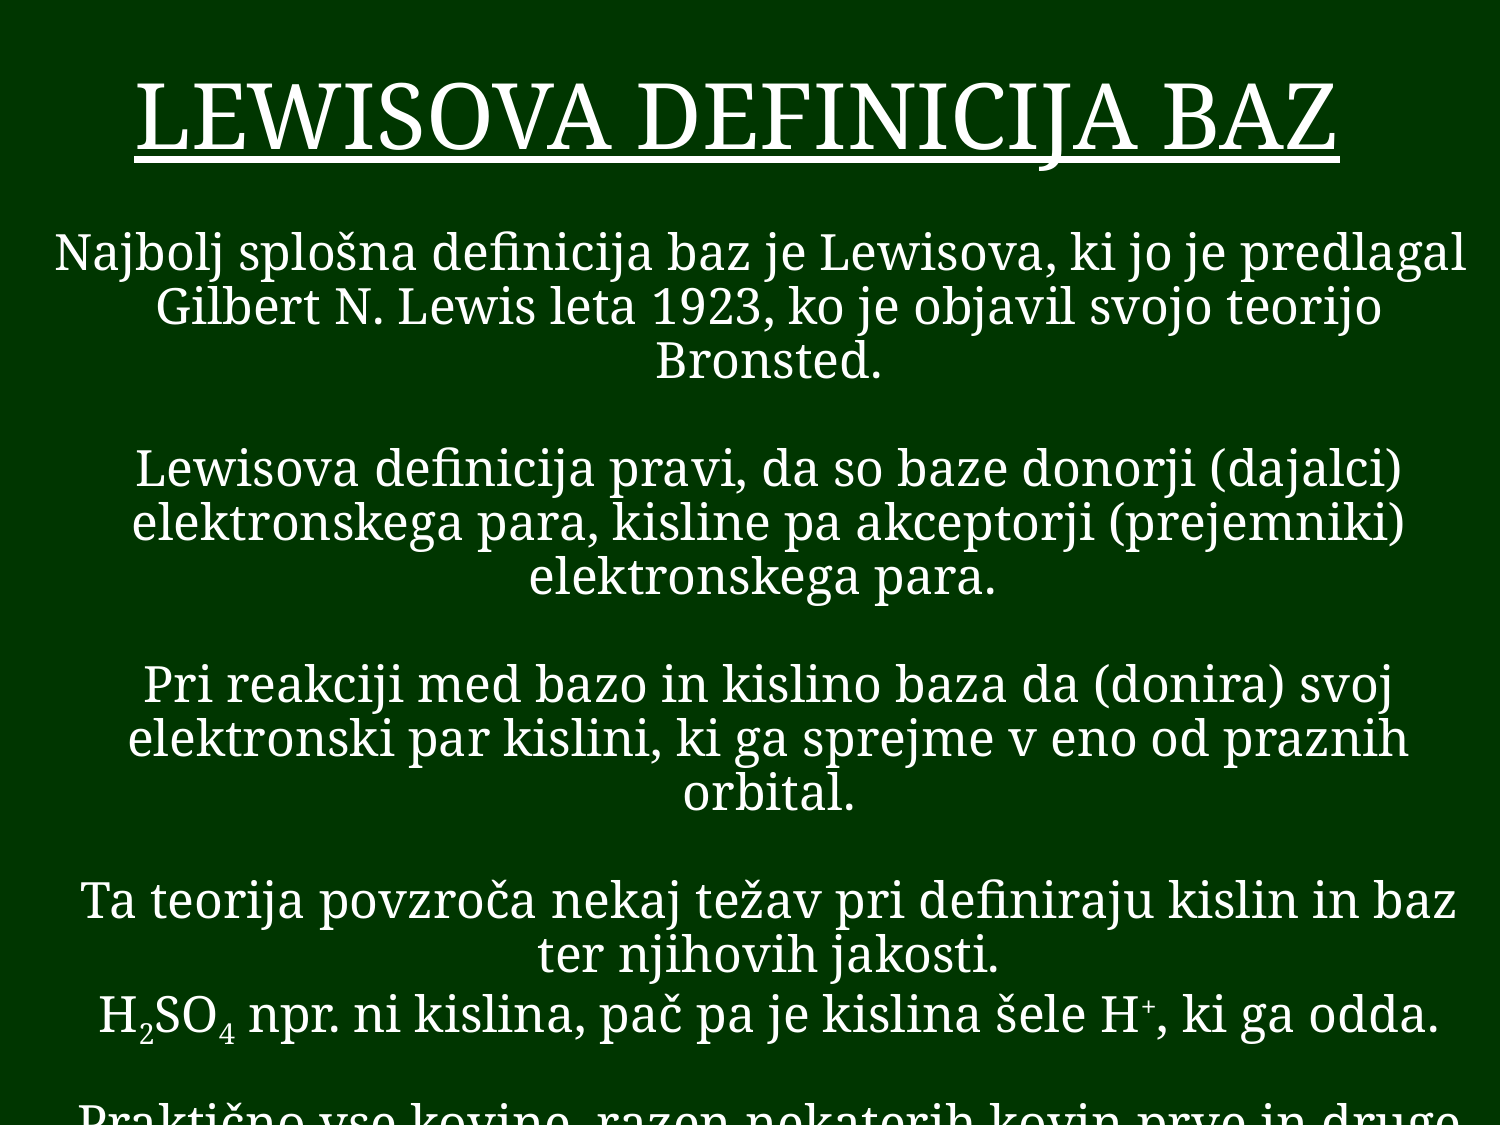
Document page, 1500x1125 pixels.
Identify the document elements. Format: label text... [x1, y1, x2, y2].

list Najbolj splošna definicija baz je Lewisova, ki jo je predlagal Gilbert N. Lewis leta 1923, ko je objavil svojo teorijo Bronsted. Lewisova definicija pravi, da so baze donorji (dajalci) elektronskega para, kisline pa akceptorji (prejemniki) elektronskega para. Pri reakciji med bazo in kislino baza da (donira) svoj elektronski par kislini, ki ga sprejme v eno od praznih orbital. Ta teorija povzroča nekaj težav pri definiraju kislin in baz ter njihovih jakosti. H2SO4 npr. ni kislina, pač pa je kislina šele H+, ki ga odda. Praktično vse kovine, razen nekaterih kovin prve in druge skupine periodnega sistema, tvorijo šibke baze. [0, 220, 1483, 1125]
title LEWISOVA DEFINICIJA BAZ [0, 19, 1500, 207]
